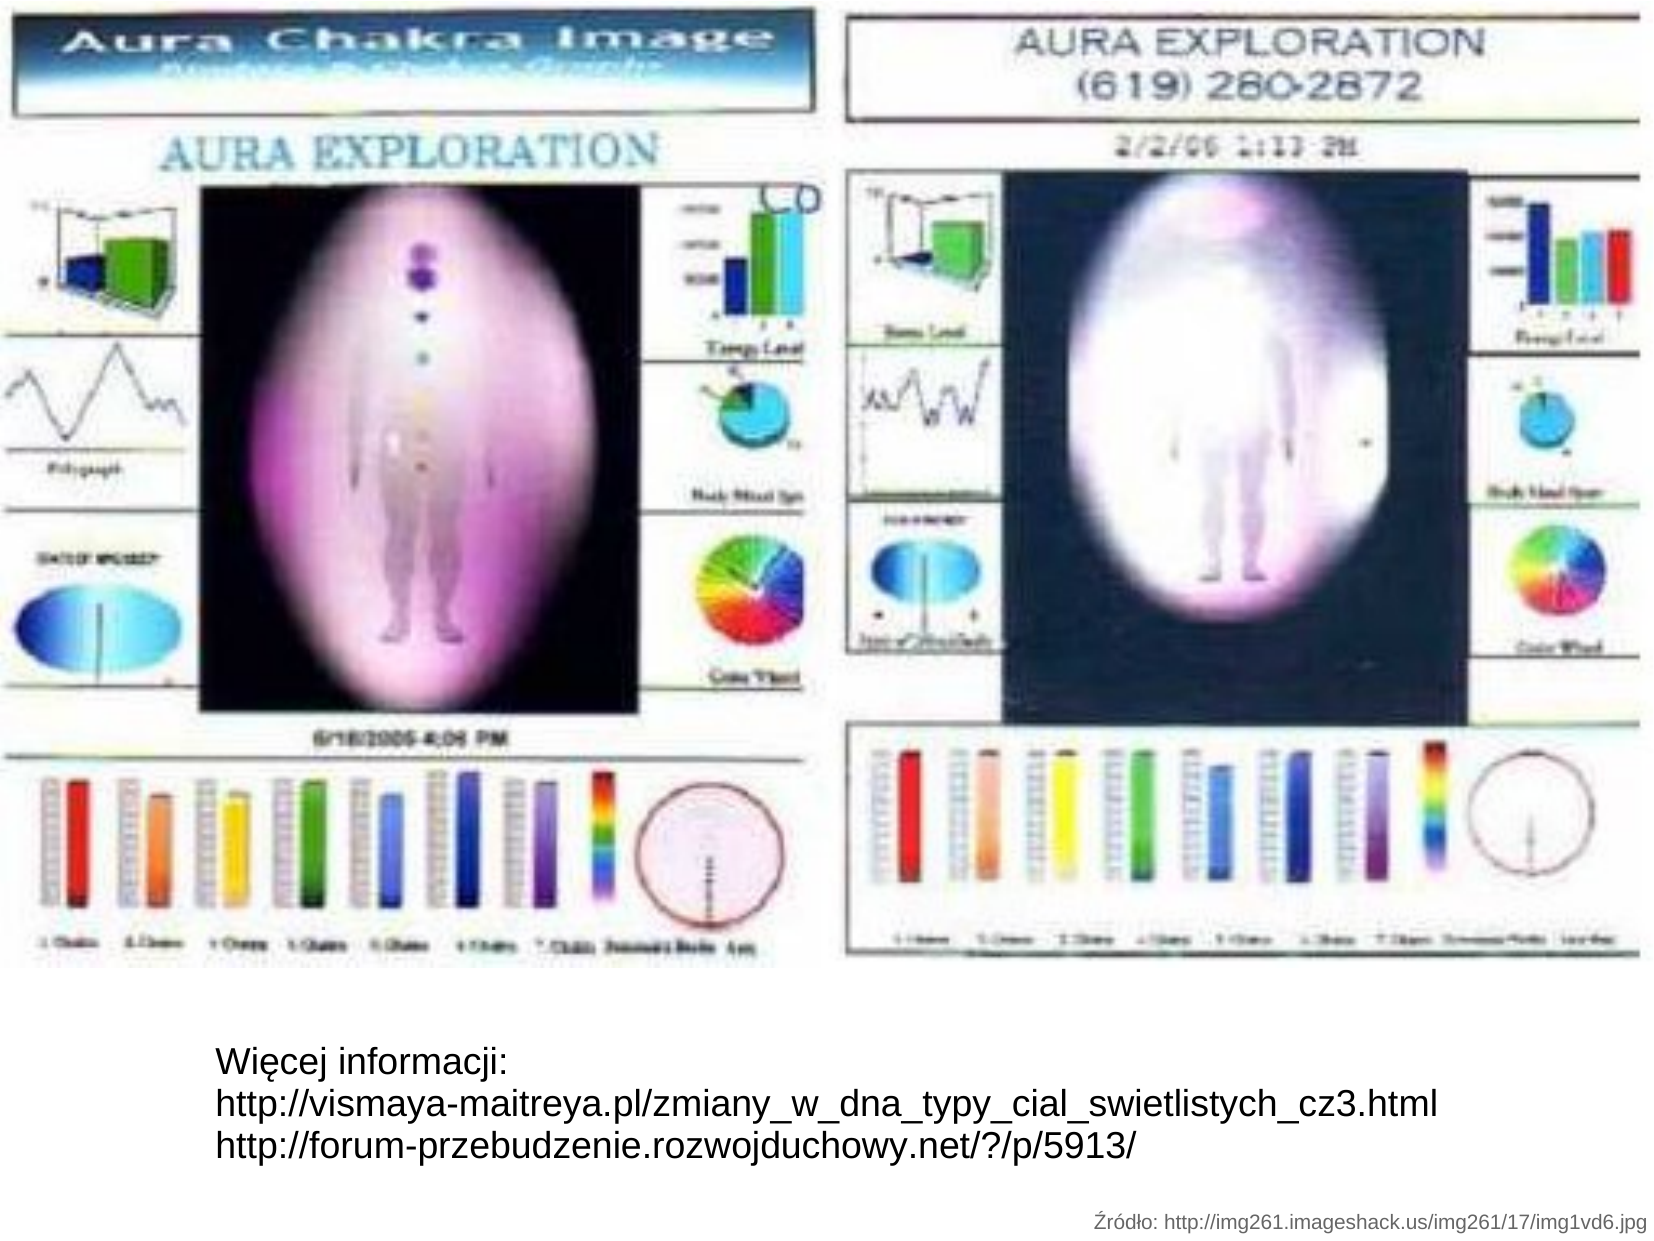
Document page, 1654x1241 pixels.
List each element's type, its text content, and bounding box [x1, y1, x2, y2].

picture [0, 1, 1654, 968]
text_box Źródło: http://img261.imageshack.us/img261/17/img1vd6.jpg [1088, 1205, 1654, 1241]
text_box Więcej informacji: http://vismaya-maitreya.pl/zmiany_w_dna_typy_cial_swietlistych_cz3.html http://forum-przebudzenie.rozwojduchowy.net/?/p/5913/ [200, 1033, 1454, 1175]
